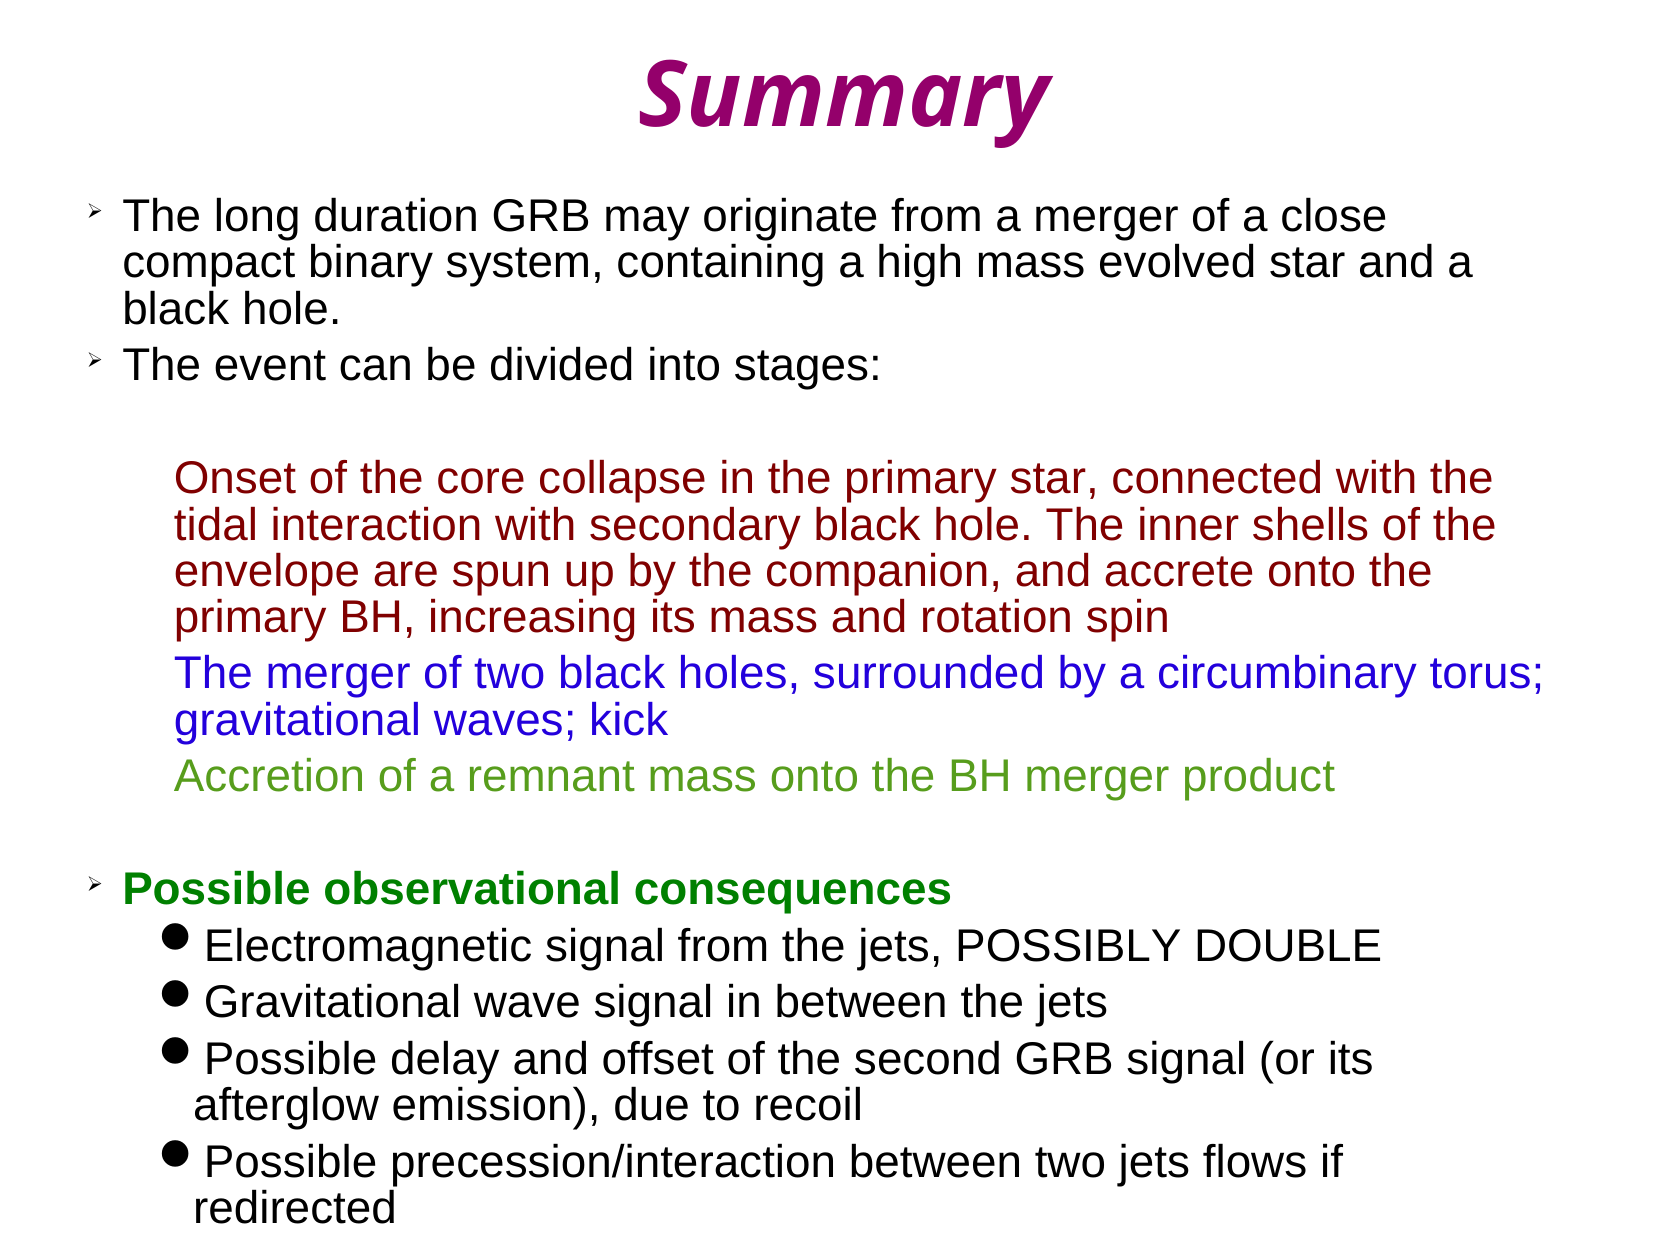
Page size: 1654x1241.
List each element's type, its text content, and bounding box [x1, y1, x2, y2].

text_box The long duration GRB may originate from a merger of a close compact binary system, containing a high mass evolved star and a black hole. The event can be divided into stages: Onset of the core collapse in the primary star, connected with the tidal interaction with secondary black hole. The inner shells of the envelope are spun up by the companion, and accrete onto the primary BH, increasing its mass and rotation spin The merger of two black holes, surrounded by a circumbinary torus; gravitational waves; kick Accretion of a remnant mass onto the BH merger product Possible observational consequences Electromagnetic signal from the jets, POSSIBLY DOUBLE Gravitational wave signal in between the jets Possible delay and offset of the second GRB signal (or its afterglow emission), due to recoil Possible precession/interaction between two jets flows if redirected [37, 187, 1576, 826]
text_box Summary [187, 37, 1501, 301]
